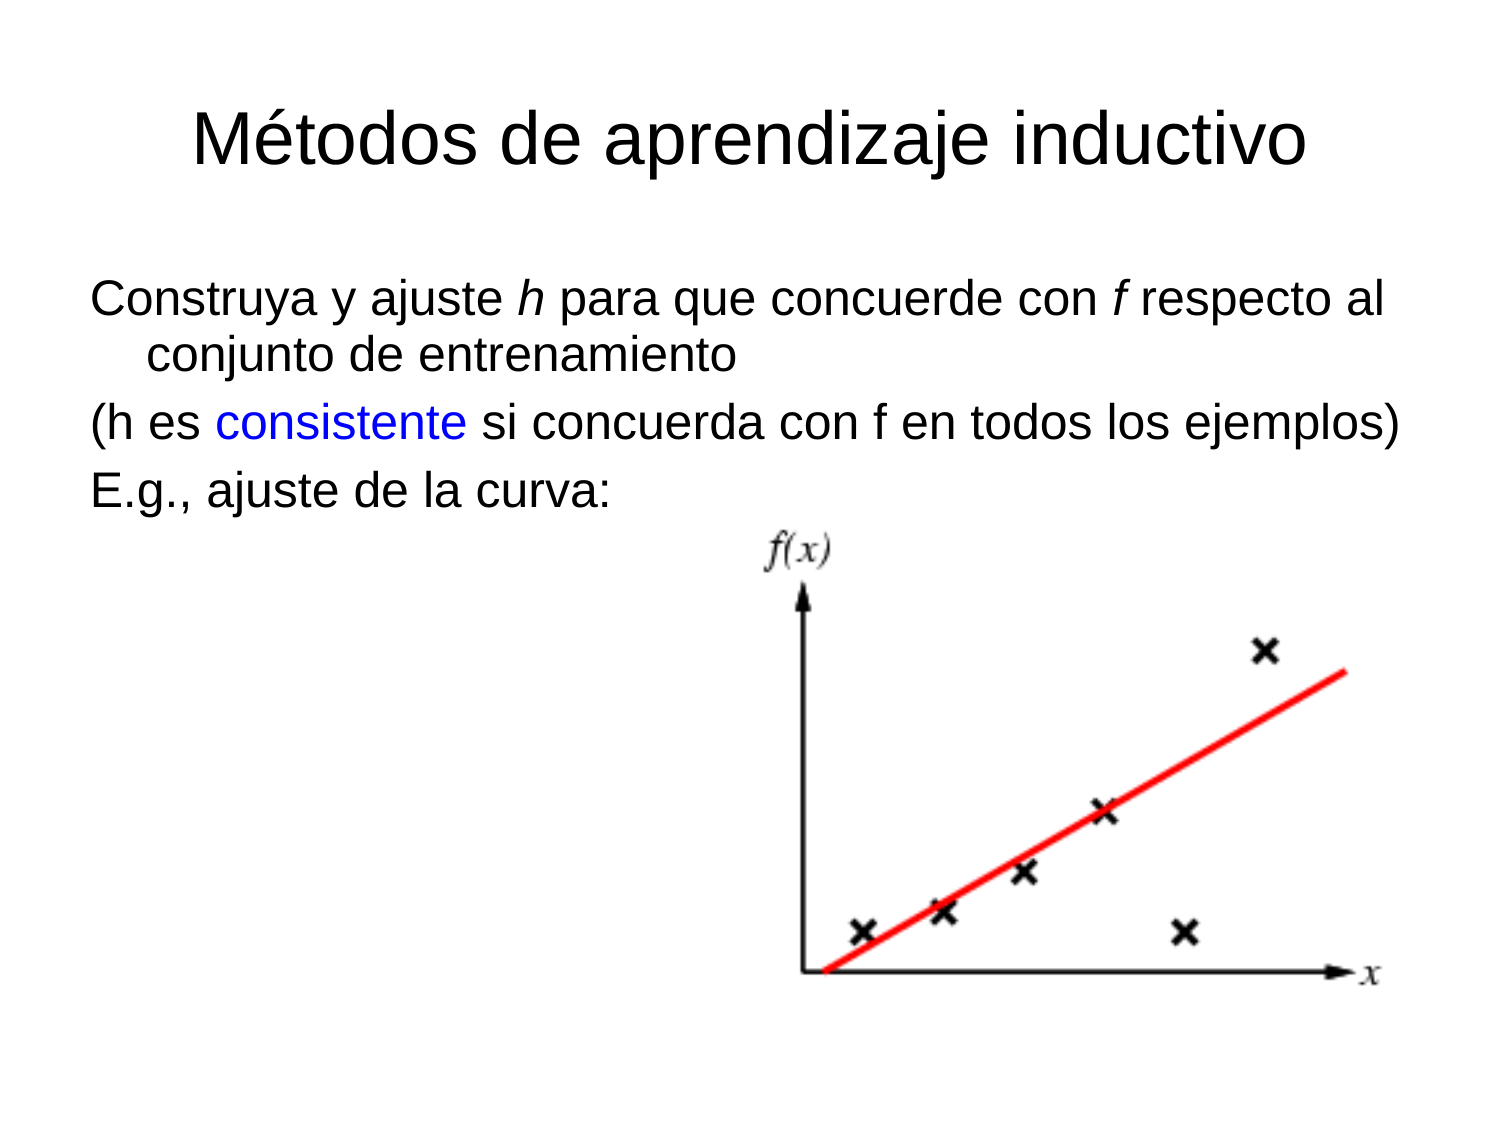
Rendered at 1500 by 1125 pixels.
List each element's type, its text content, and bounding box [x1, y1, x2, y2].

title Métodos de aprendizaje inductivo [75, 45, 1426, 233]
list Construya y ajuste h para que concuerde con f respecto al conjunto de entrenamiento (h es consistente si concuerda con f en todos los ejemplos) E.g., ajuste de la curva: [75, 262, 1426, 1006]
picture [762, 523, 1388, 1004]
